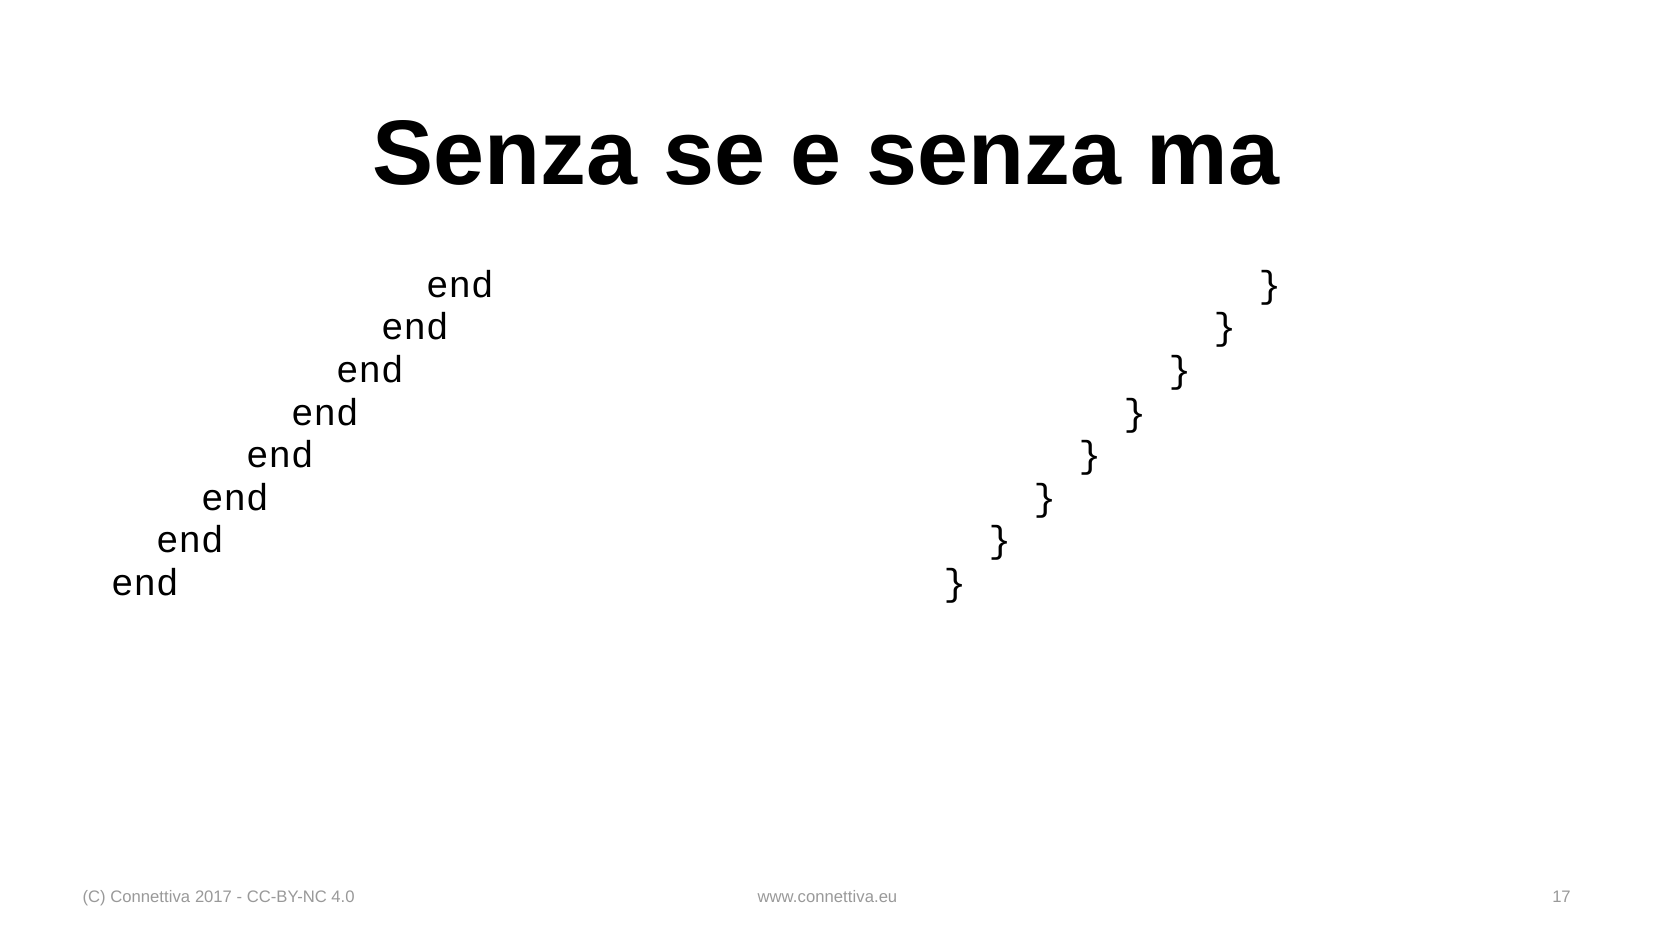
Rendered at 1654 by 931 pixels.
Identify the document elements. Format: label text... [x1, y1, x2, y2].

title Senza se e senza ma [82, 49, 1571, 257]
text_box end } end } end } end } end } end } end } end } [96, 258, 1566, 747]
